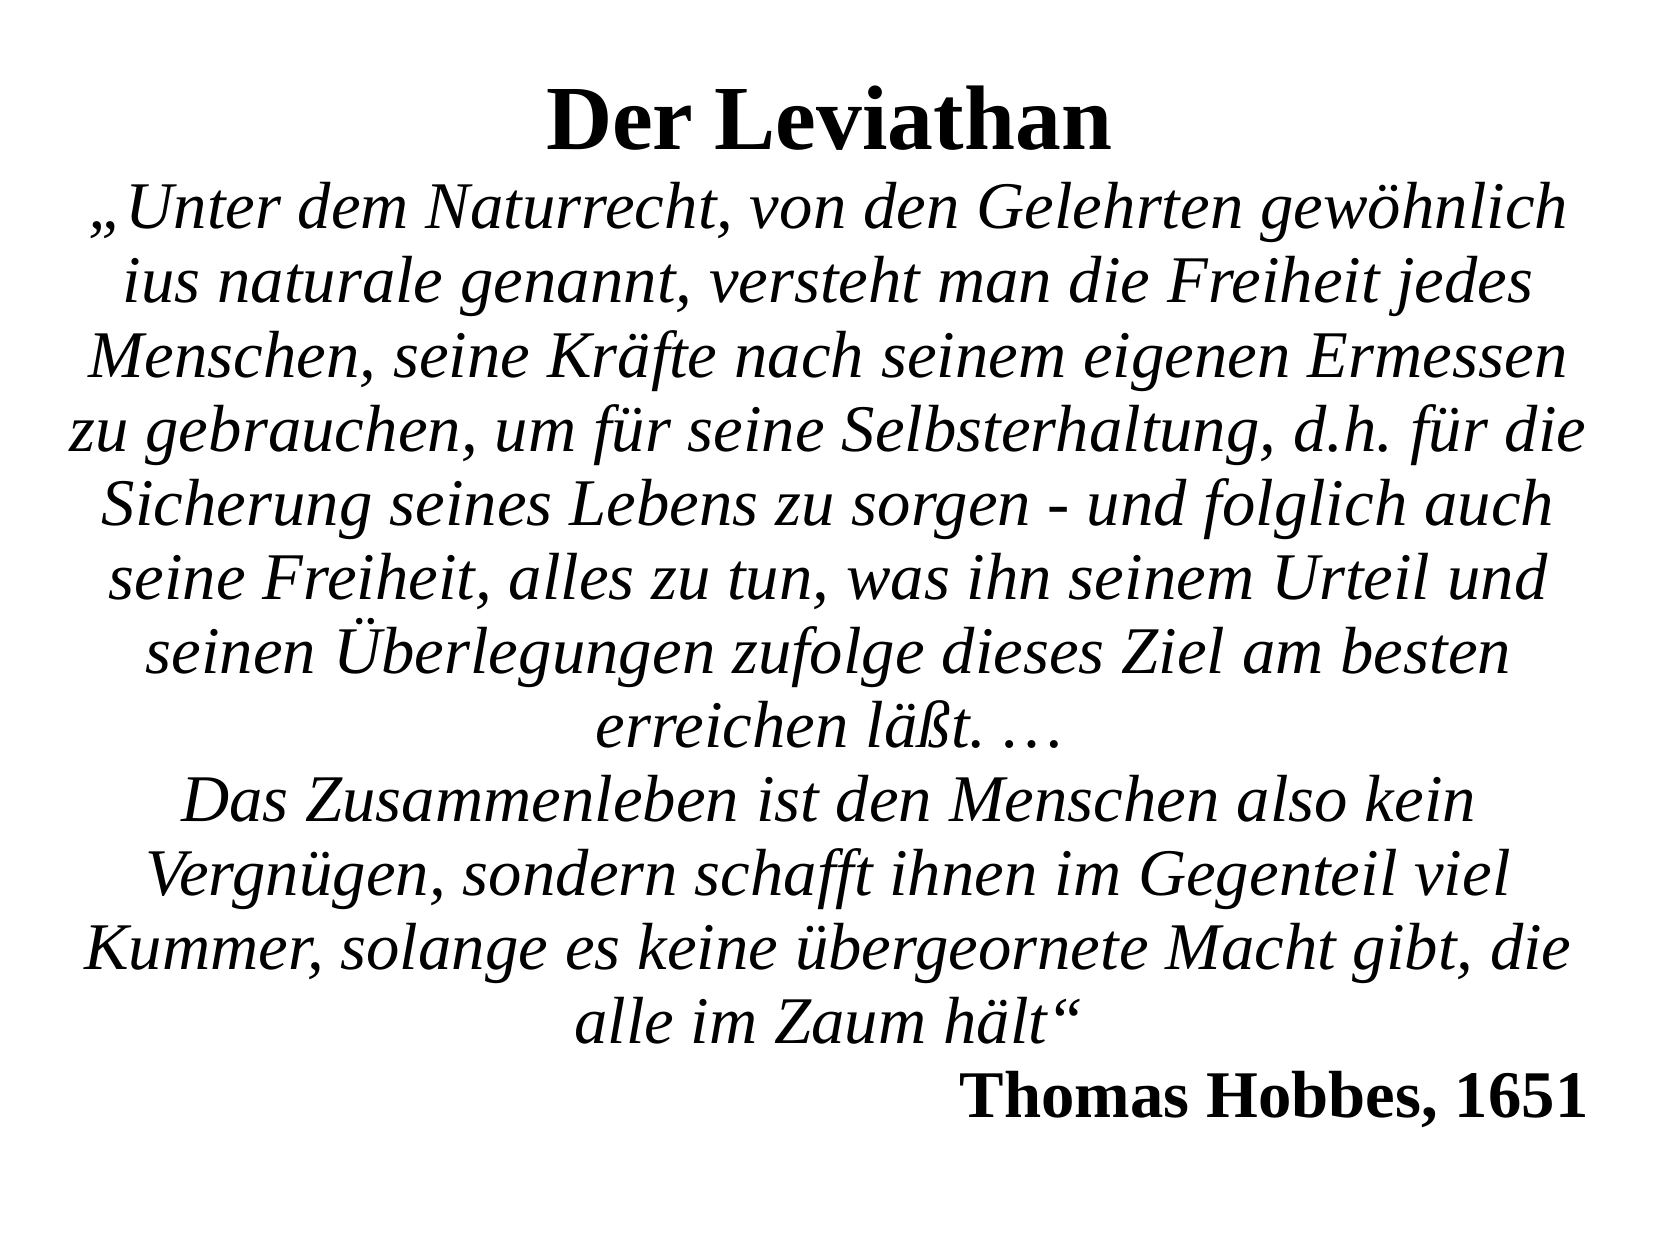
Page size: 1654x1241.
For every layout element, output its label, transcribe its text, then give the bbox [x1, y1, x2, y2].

text_box Der Leviathan „Unter dem Naturrecht, von den Gelehrten gewöhnlich ius naturale genannt, versteht man die Freiheit jedes Menschen, seine Kräfte nach seinem eigenen Ermessen zu gebrauchen, um für seine Selbsterhaltung, d.h. für die Sicherung seines Lebens zu sorgen - und folglich auch seine Freiheit, alles zu tun, was ihn seinem Urteil und seinen Überlegungen zufolge dieses Ziel am besten erreichen läßt. … Das Zusammenleben ist den Menschen also kein Vergnügen, sondern schafft ihnen im Gegenteil viel Kummer, solange es keine übergeornete Macht gibt, die alle im Zaum hält“ Thomas Hobbes, 1651 [54, 60, 1607, 1140]
